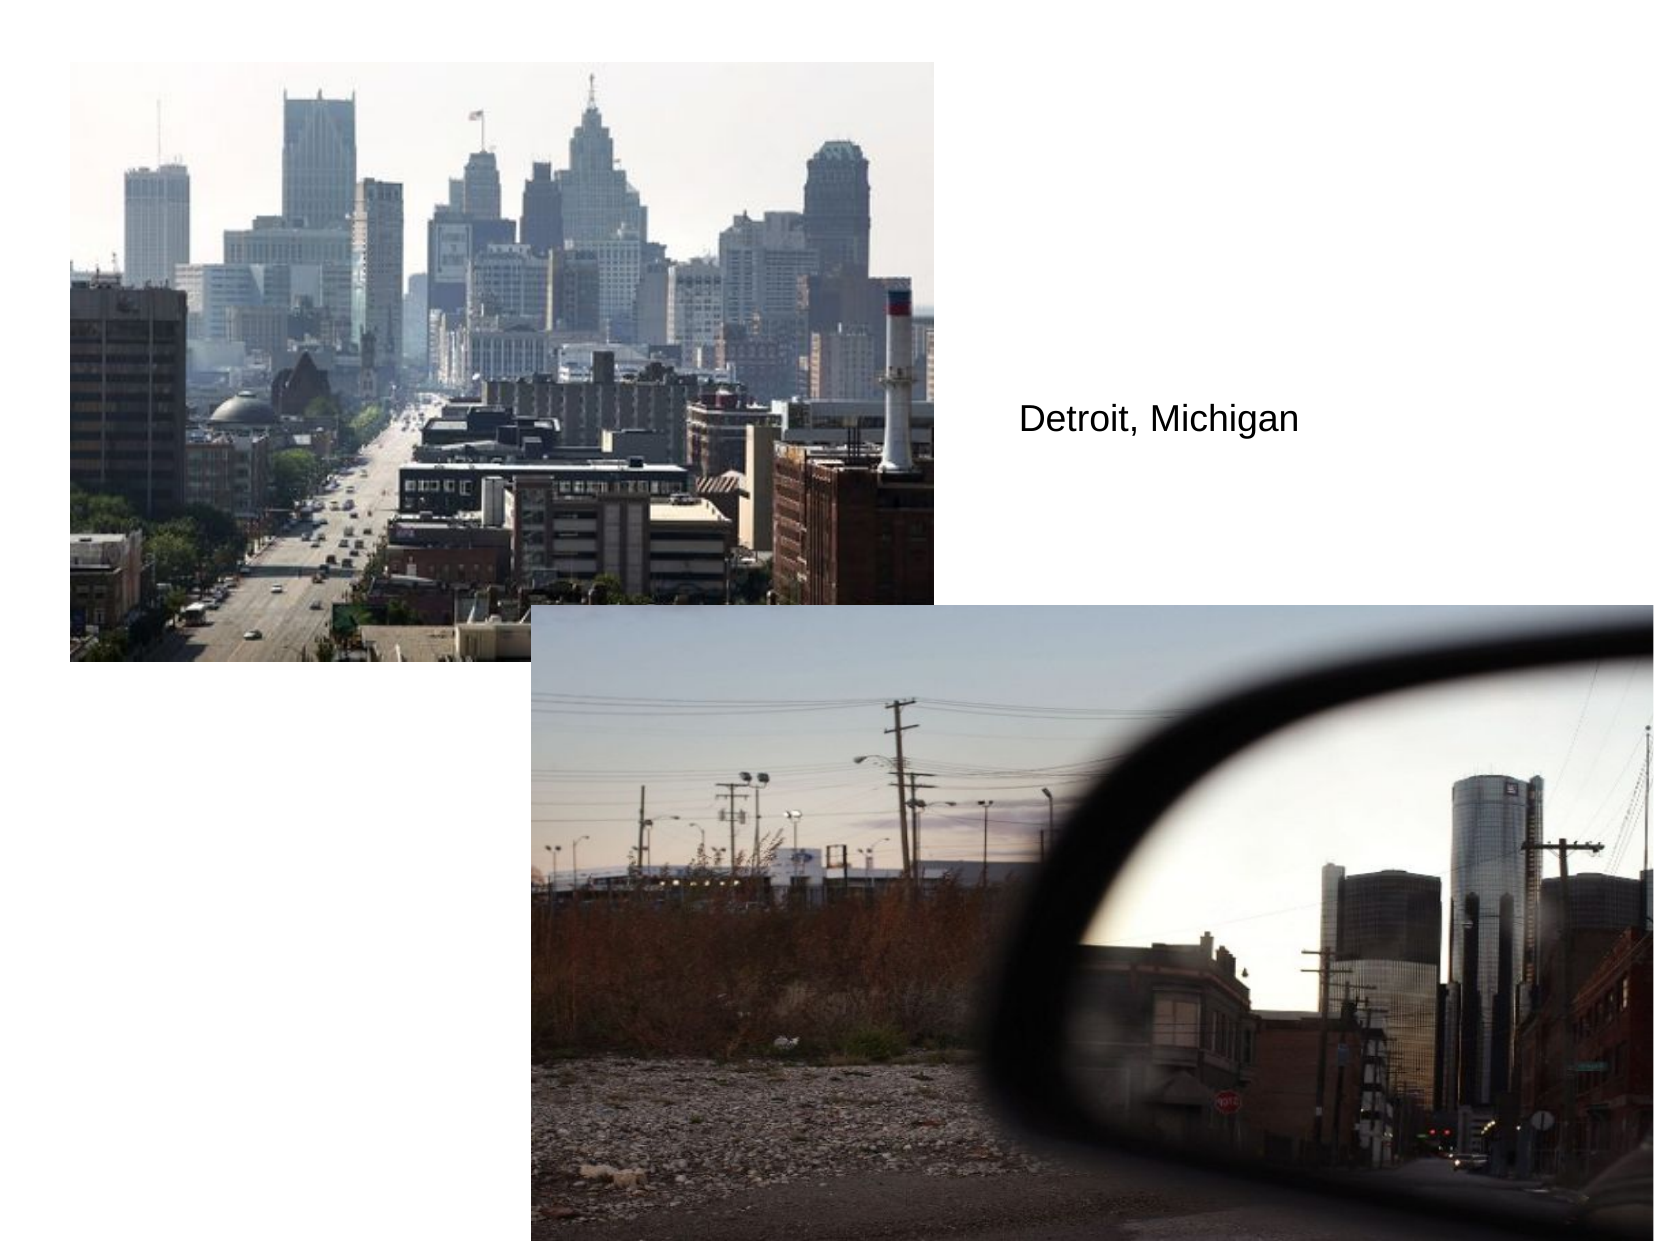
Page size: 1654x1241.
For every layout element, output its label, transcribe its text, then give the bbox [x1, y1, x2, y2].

text_box Detroit, Michigan [1003, 389, 1315, 447]
picture [70, 62, 1654, 1241]
